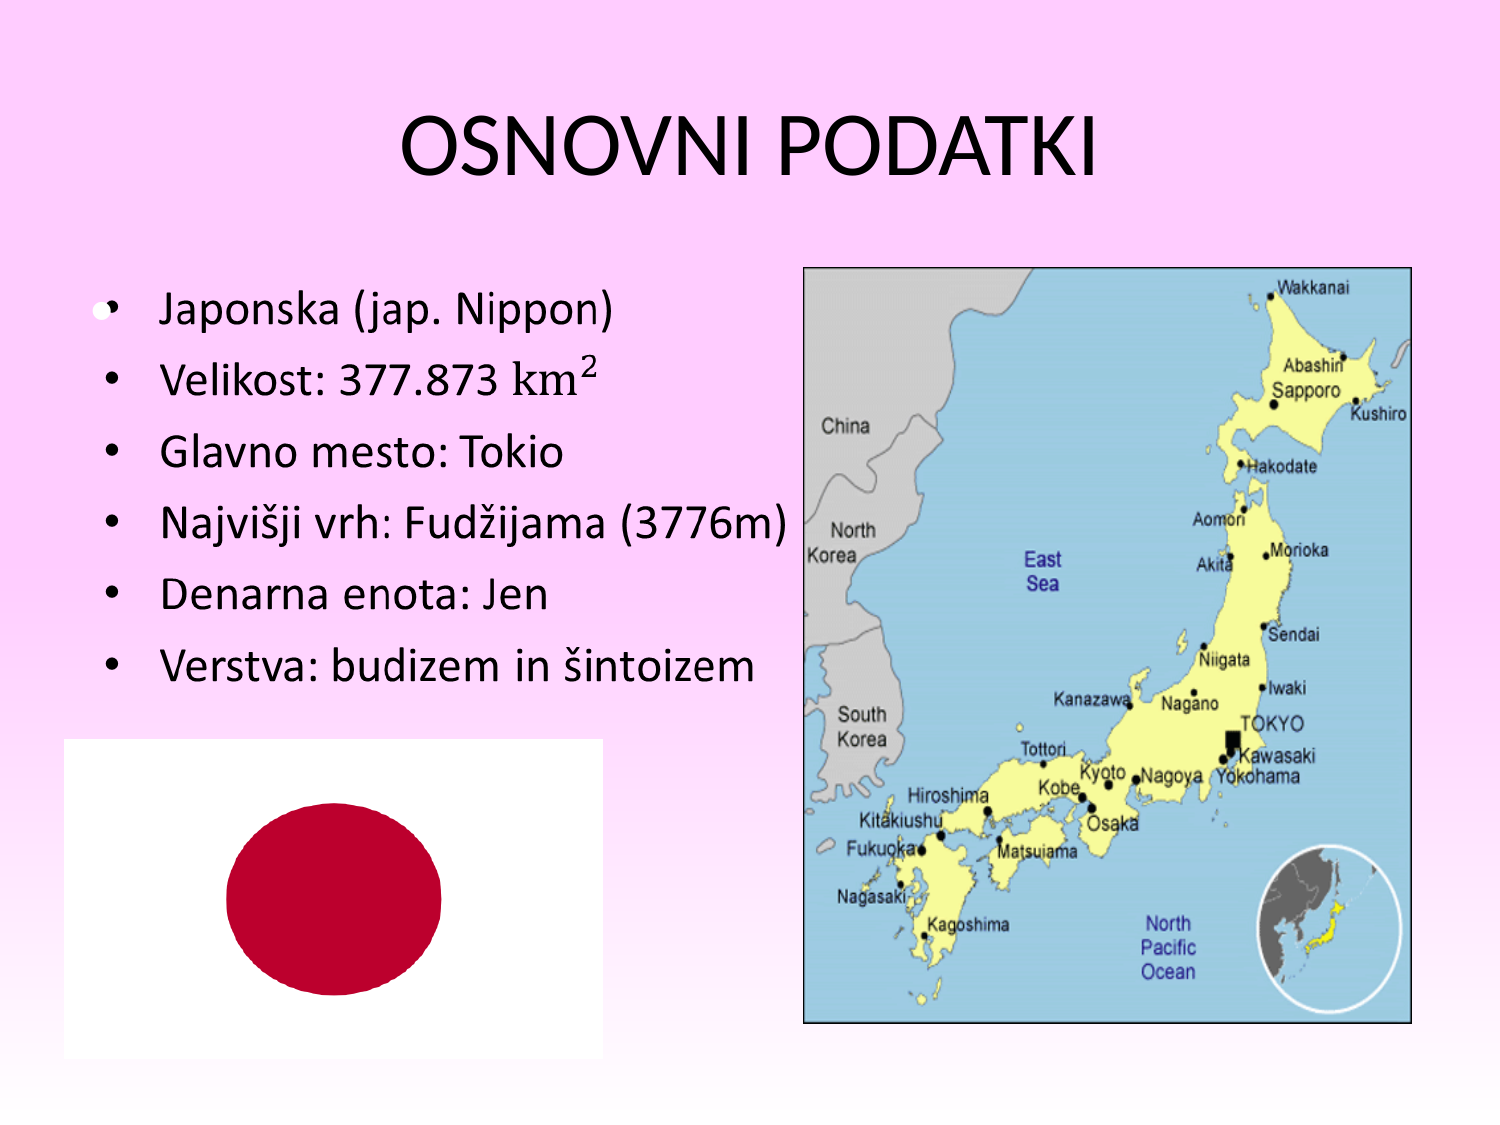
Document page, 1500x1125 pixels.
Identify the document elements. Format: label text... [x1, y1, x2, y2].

picture [803, 267, 1412, 1024]
list [75, 262, 1425, 1005]
picture [64, 739, 603, 1059]
title OSNOVNI PODATKI [75, 45, 1425, 233]
